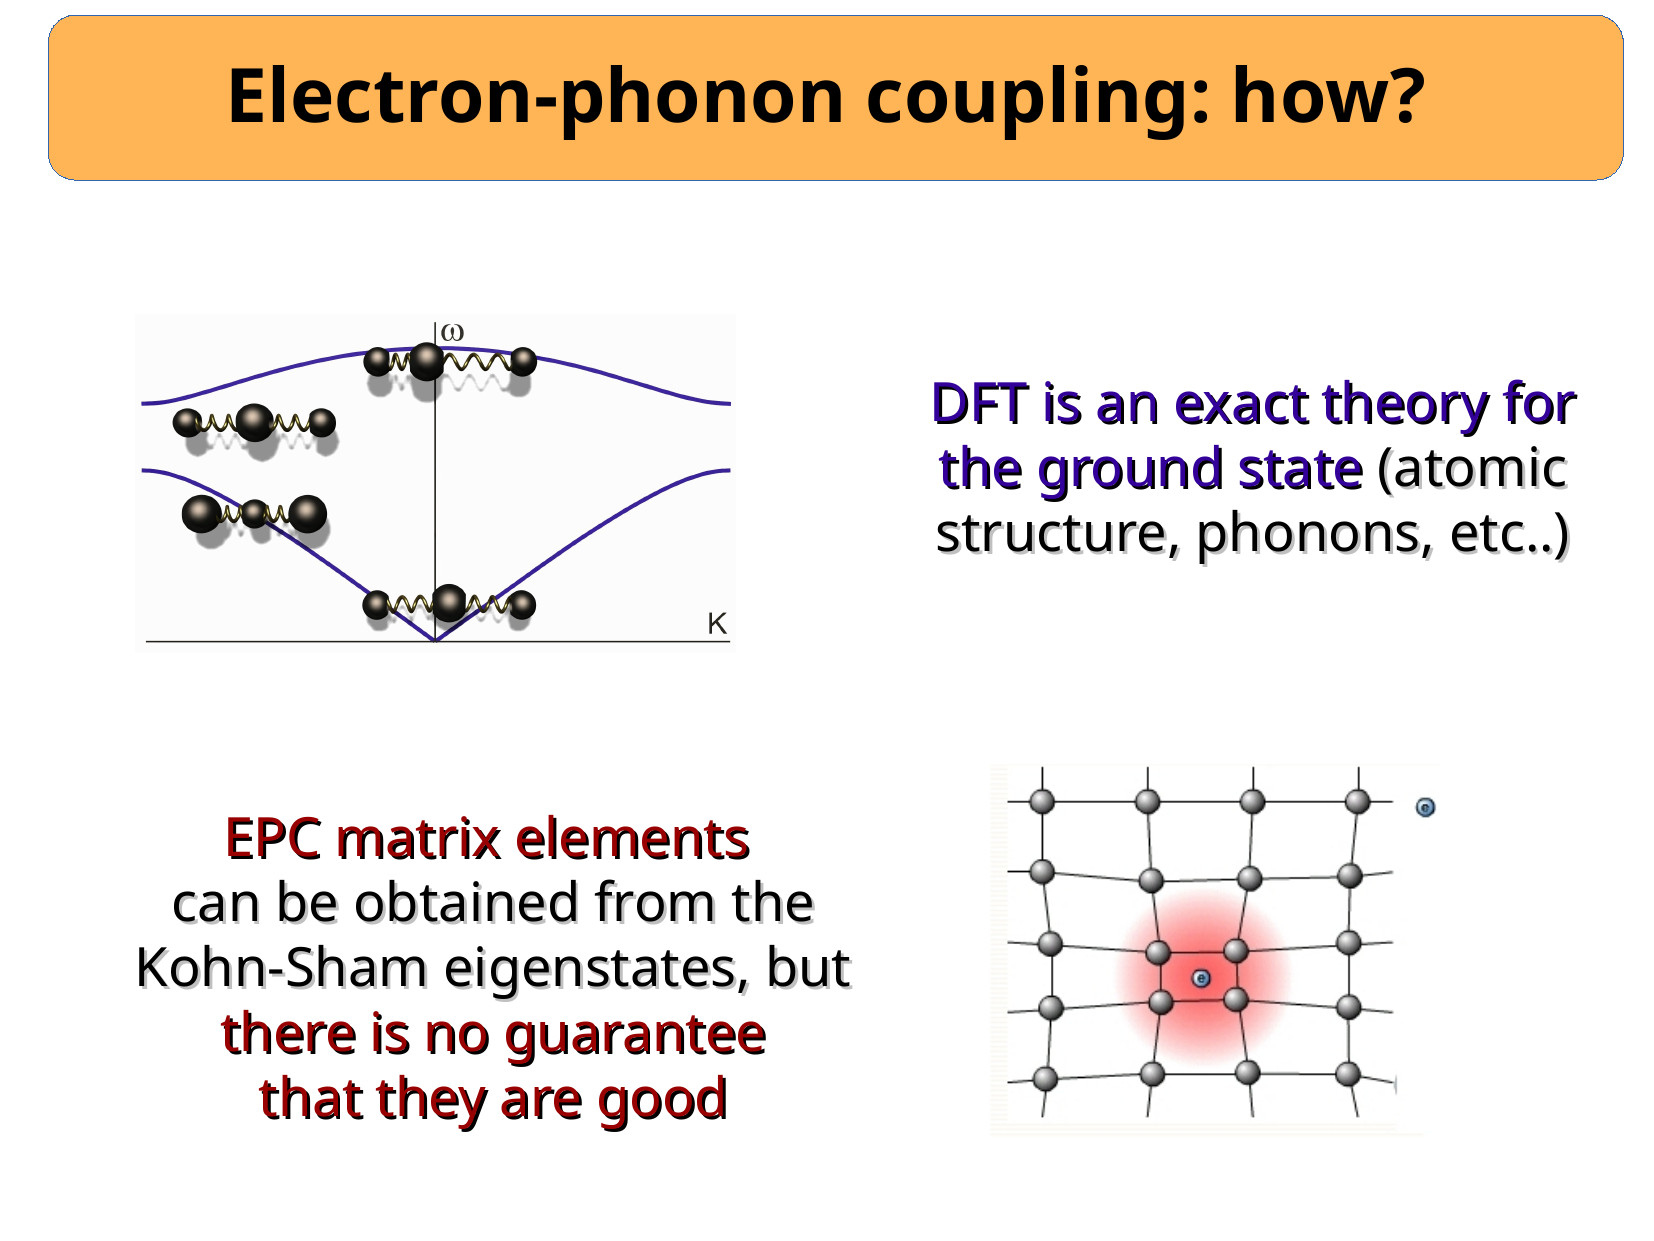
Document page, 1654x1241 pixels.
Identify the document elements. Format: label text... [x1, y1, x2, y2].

title [514, 1036, 527, 1048]
title Electron-phonon coupling: how? [82, 0, 1571, 198]
picture [135, 314, 736, 653]
title EPC matrix elements can be obtained from the Kohn-Sham eigenstates, but there is no guarantee that they are good [120, 795, 901, 1036]
picture [990, 764, 1441, 1137]
title [225, 1036, 527, 1066]
title DFT is an exact theory for the ground state (atomic structure, phonons, etc..) [915, 345, 1606, 586]
title [548, 1036, 560, 1048]
text_box [48, 15, 82, 181]
title [631, 1040, 643, 1048]
title [467, 1036, 481, 1048]
title [580, 1040, 591, 1048]
title [529, 1036, 781, 1066]
text_box [1571, 15, 1624, 181]
